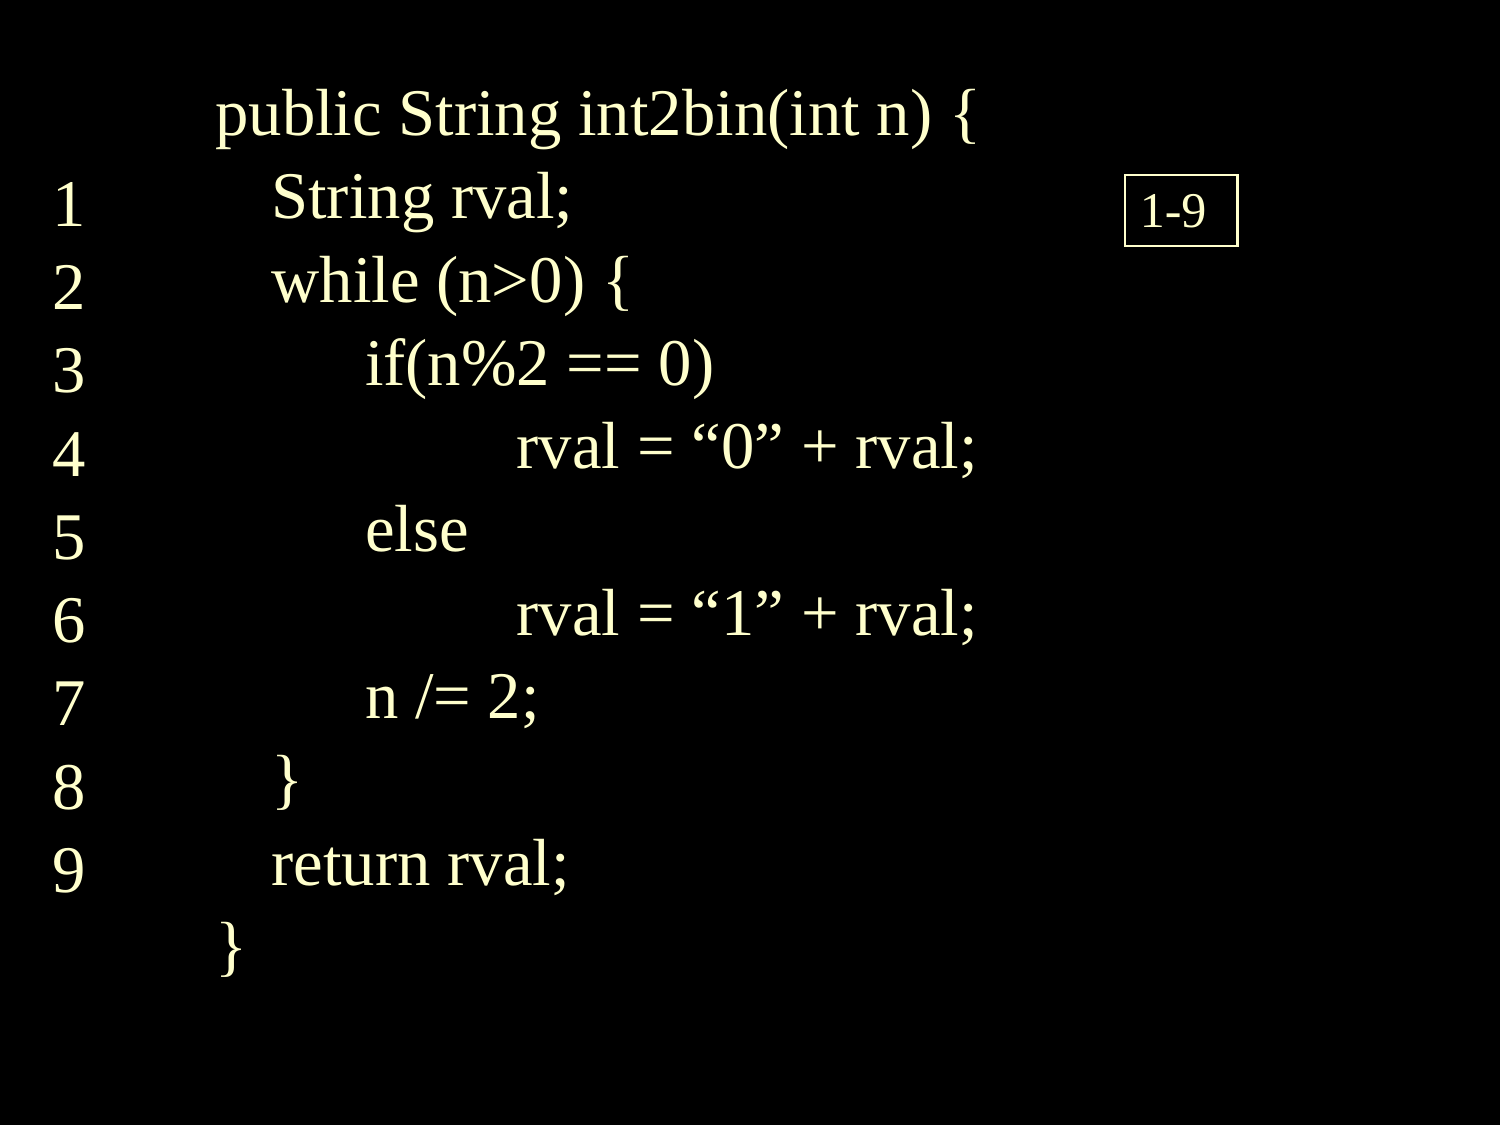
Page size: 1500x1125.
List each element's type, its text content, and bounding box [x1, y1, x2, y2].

list public String int2bin(int n) { String rval; while (n>0) { if(n%2 == 0) rval = “0” + rval; else rval = “1” + rval; n /= 2; } return rval; } [200, 74, 1128, 1051]
text_box 1 2 3 4 5 6 7 8 9 [37, 74, 188, 1051]
text_box 1-9 [1124, 174, 1238, 246]
